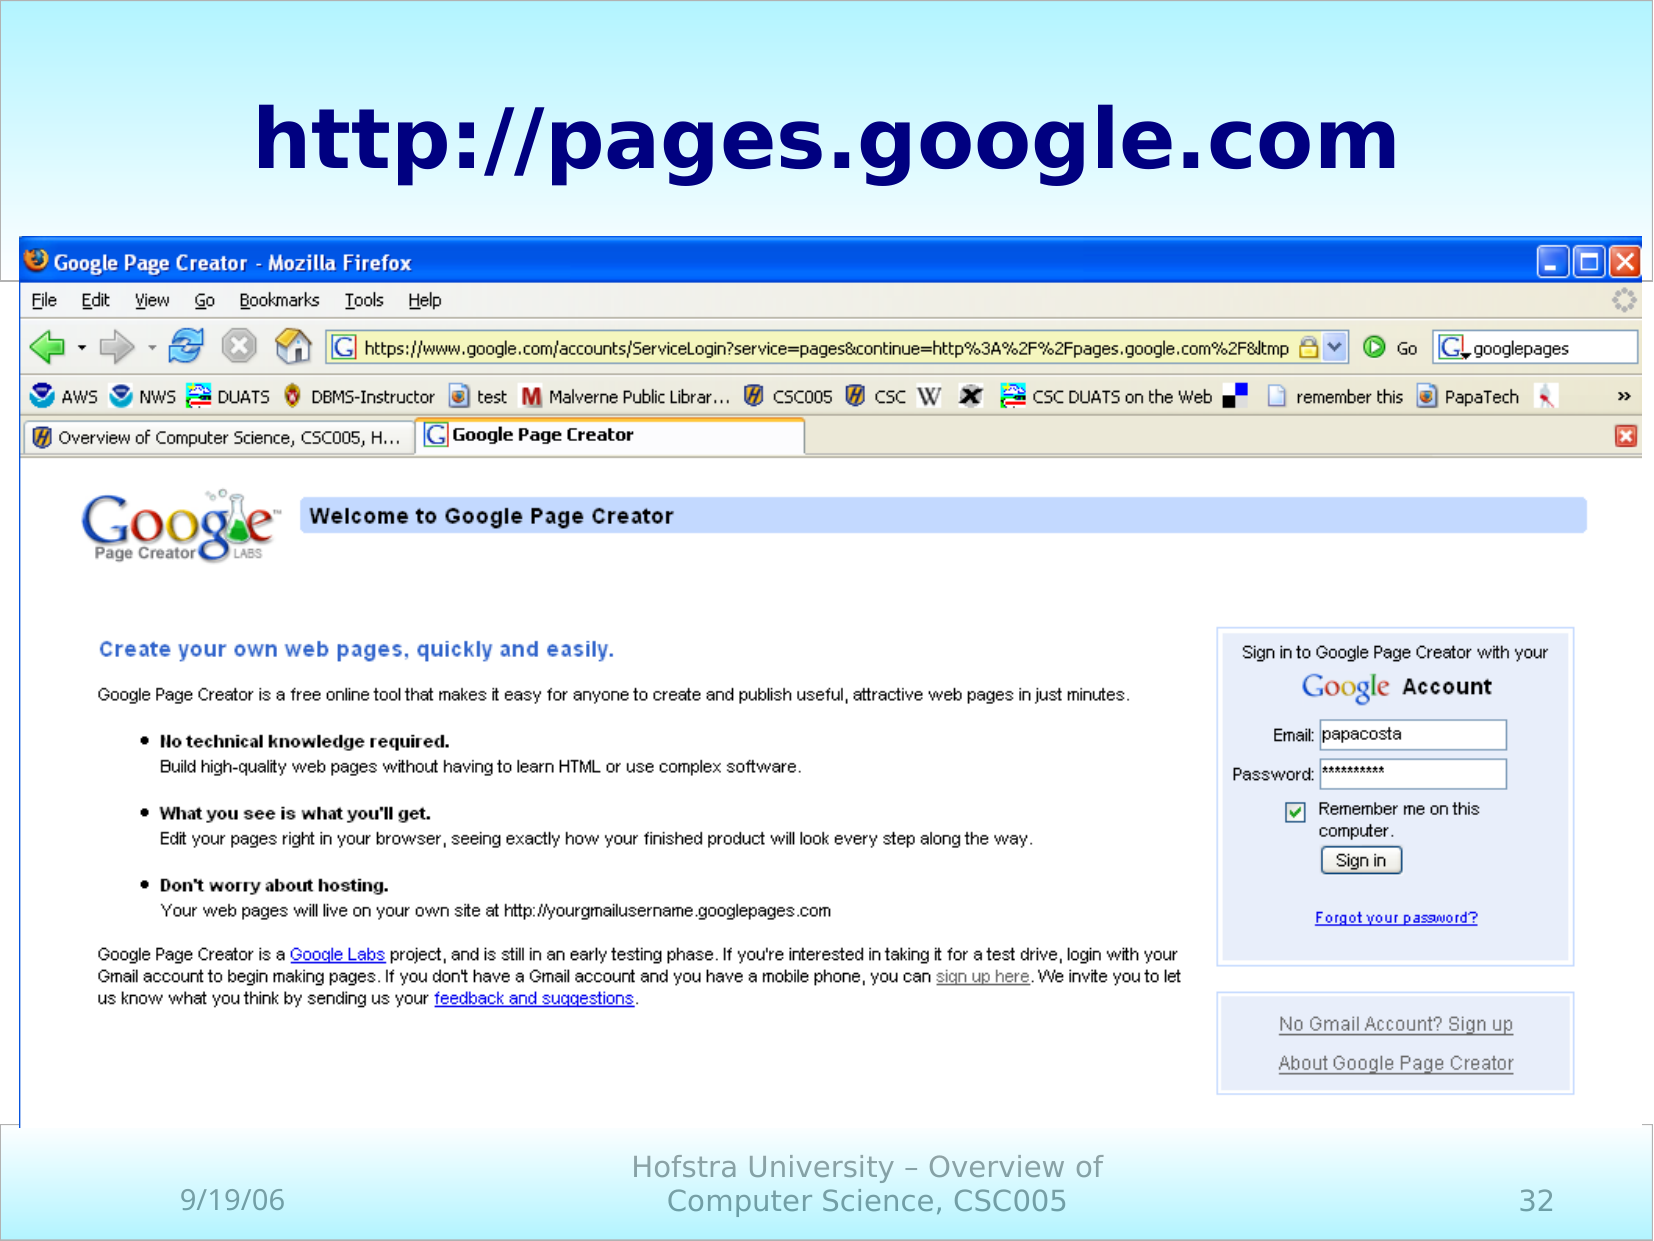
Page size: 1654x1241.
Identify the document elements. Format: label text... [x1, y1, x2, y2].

picture [19, 236, 1642, 1128]
title http://pages.google.com [78, 77, 1576, 203]
